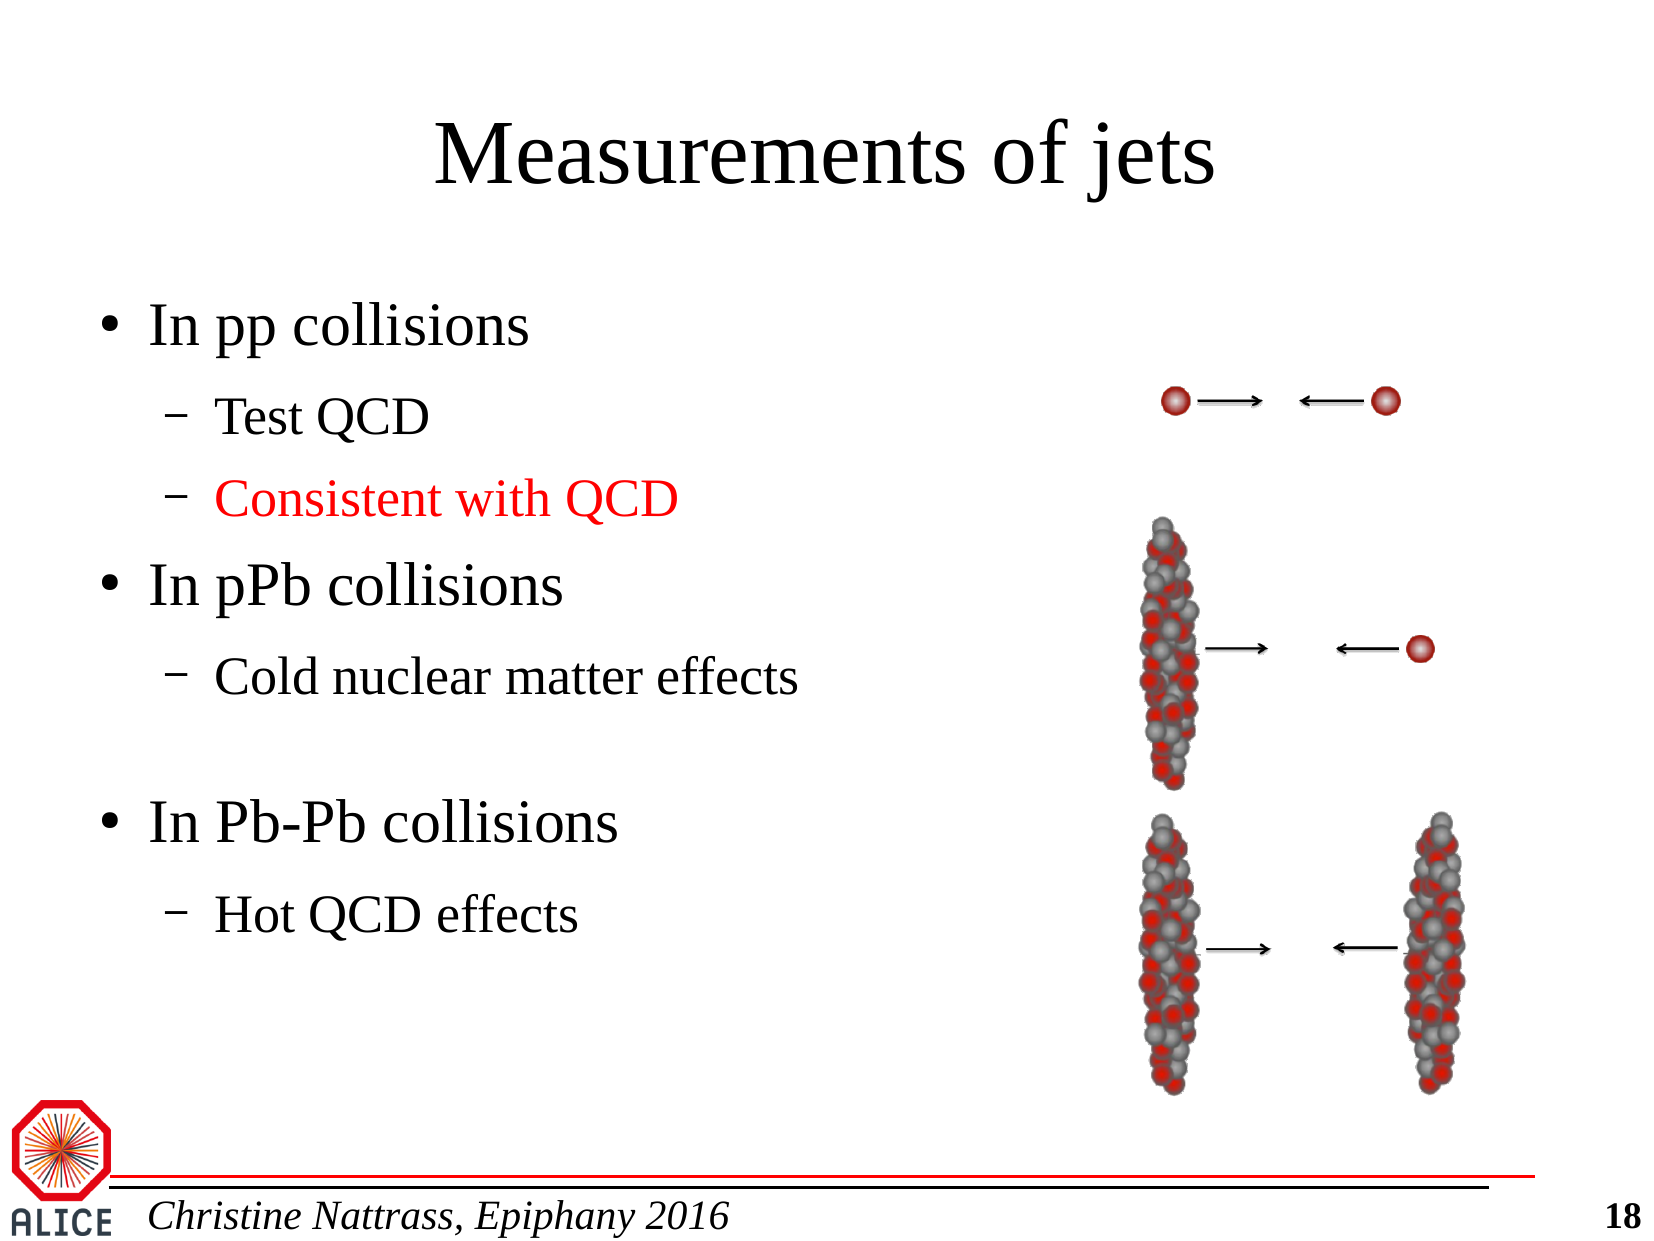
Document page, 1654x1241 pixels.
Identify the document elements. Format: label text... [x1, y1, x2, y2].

picture [1136, 811, 1284, 1111]
picture [1319, 809, 1467, 1109]
list In pp collisions Test QCD Consistent with QCD In pPb collisions Cold nuclear matter effects In Pb-Pb collisions Hot QCD effects [82, 290, 1538, 1010]
picture [11, 1100, 111, 1236]
picture [1137, 262, 1438, 806]
title Measurements of jets [82, 49, 1571, 257]
